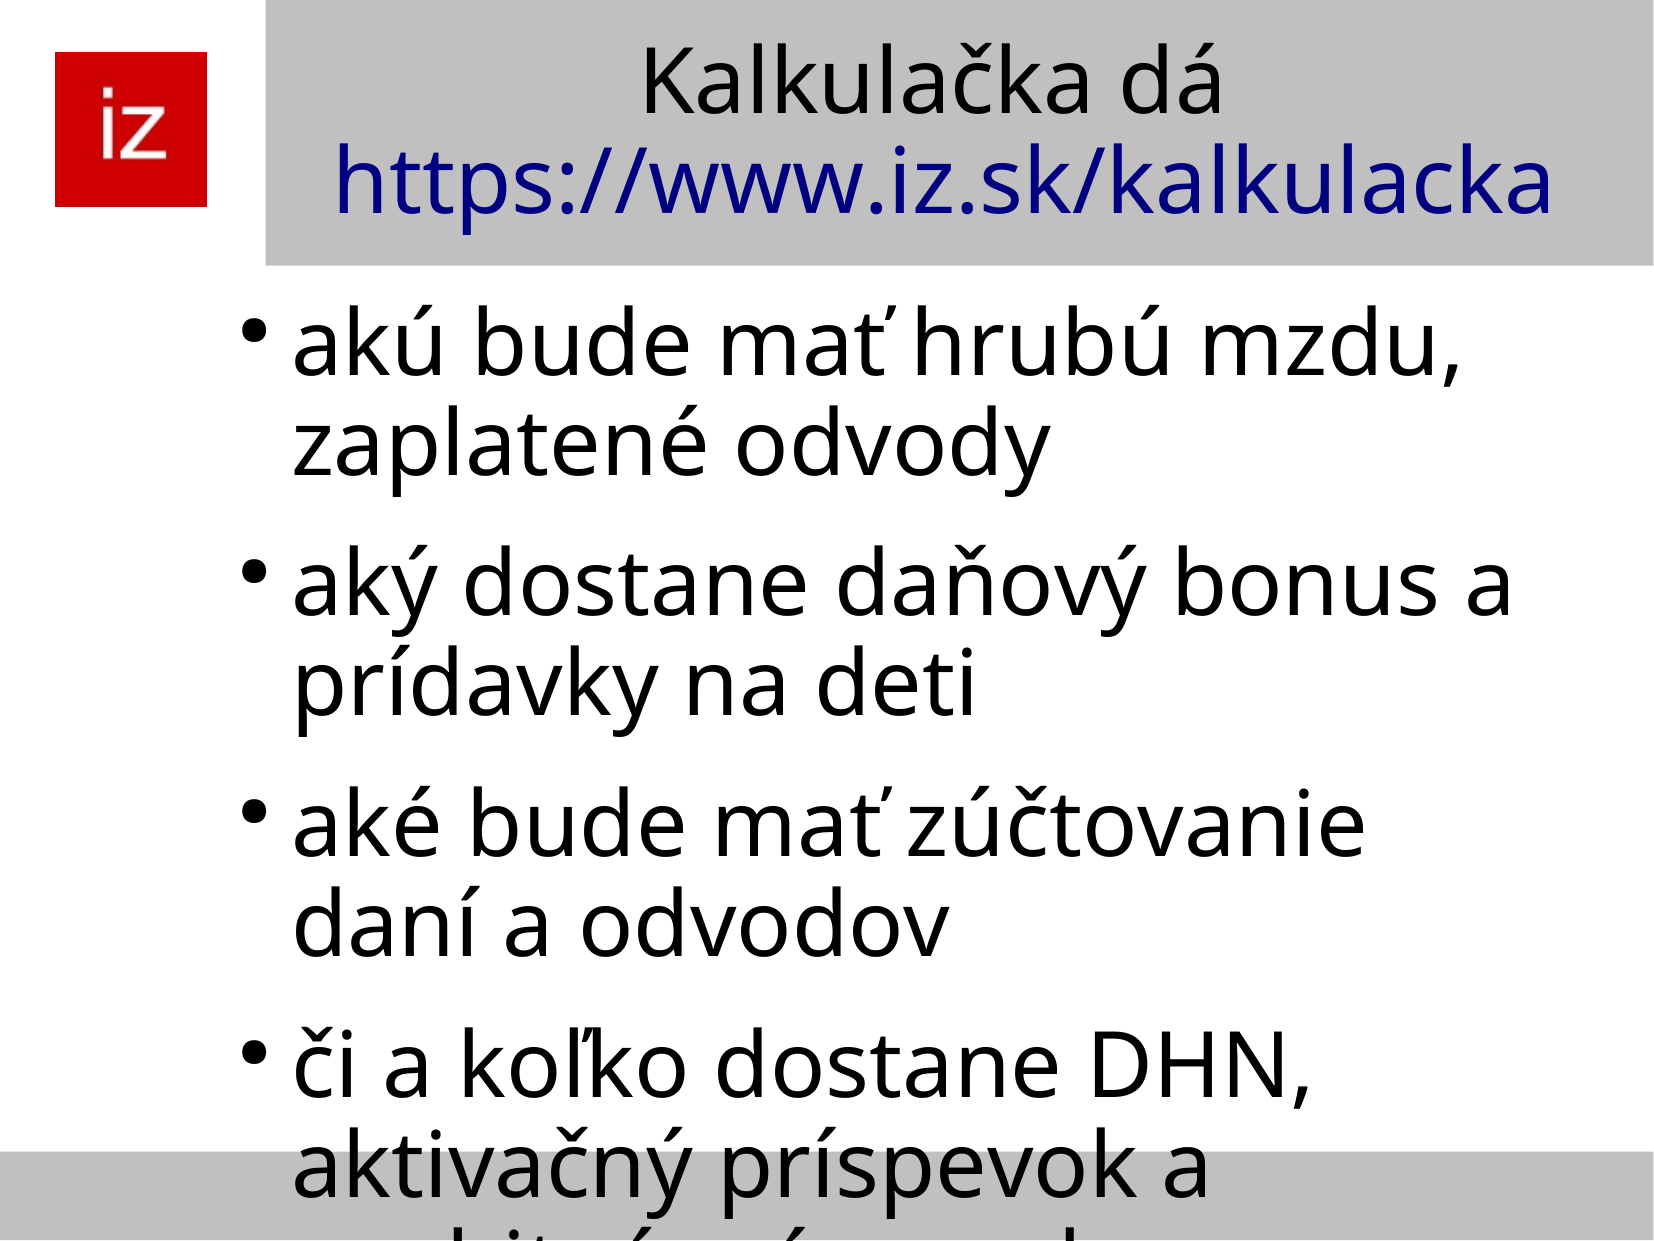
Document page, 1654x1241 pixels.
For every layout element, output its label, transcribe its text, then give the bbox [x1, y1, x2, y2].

list akú bude mať hrubú mzdu, zaplatené odvody aký dostane daňový bonus a prídavky na deti aké bude mať zúčtovanie daní a odvodov či a koľko dostane DHN, aktivačný príspevok a osobitný príspevok koľko je to spolu [124, 295, 1536, 1211]
title Kalkulačka dá https://www.iz.sk/kalkulacka [324, 29, 1565, 237]
picture [55, 52, 207, 207]
